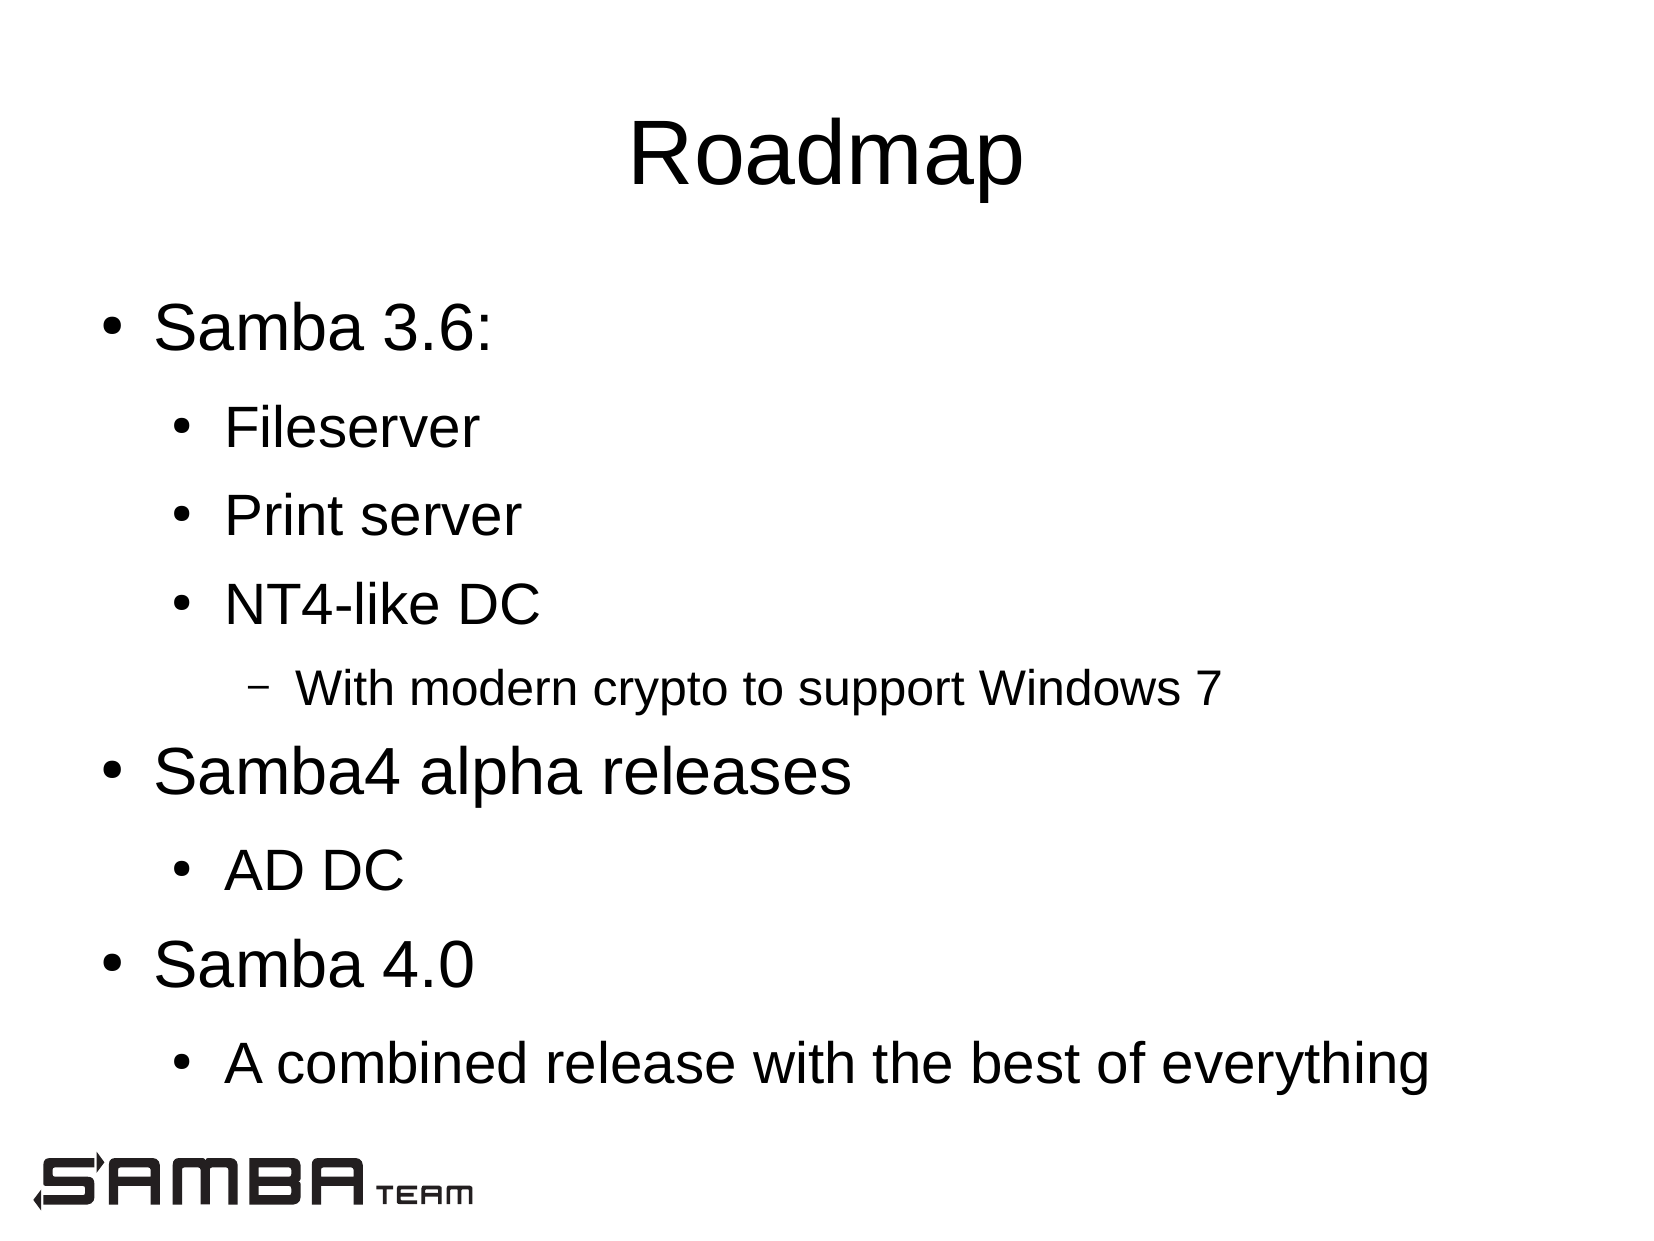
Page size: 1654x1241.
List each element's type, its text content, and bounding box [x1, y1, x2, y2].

list Samba 3.6: Fileserver Print server NT4-like DC With modern crypto to support Windows 7 Samba4 alpha releases AD DC Samba 4.0 A combined release with the best of everything [82, 290, 1571, 1109]
title Roadmap [82, 49, 1571, 257]
